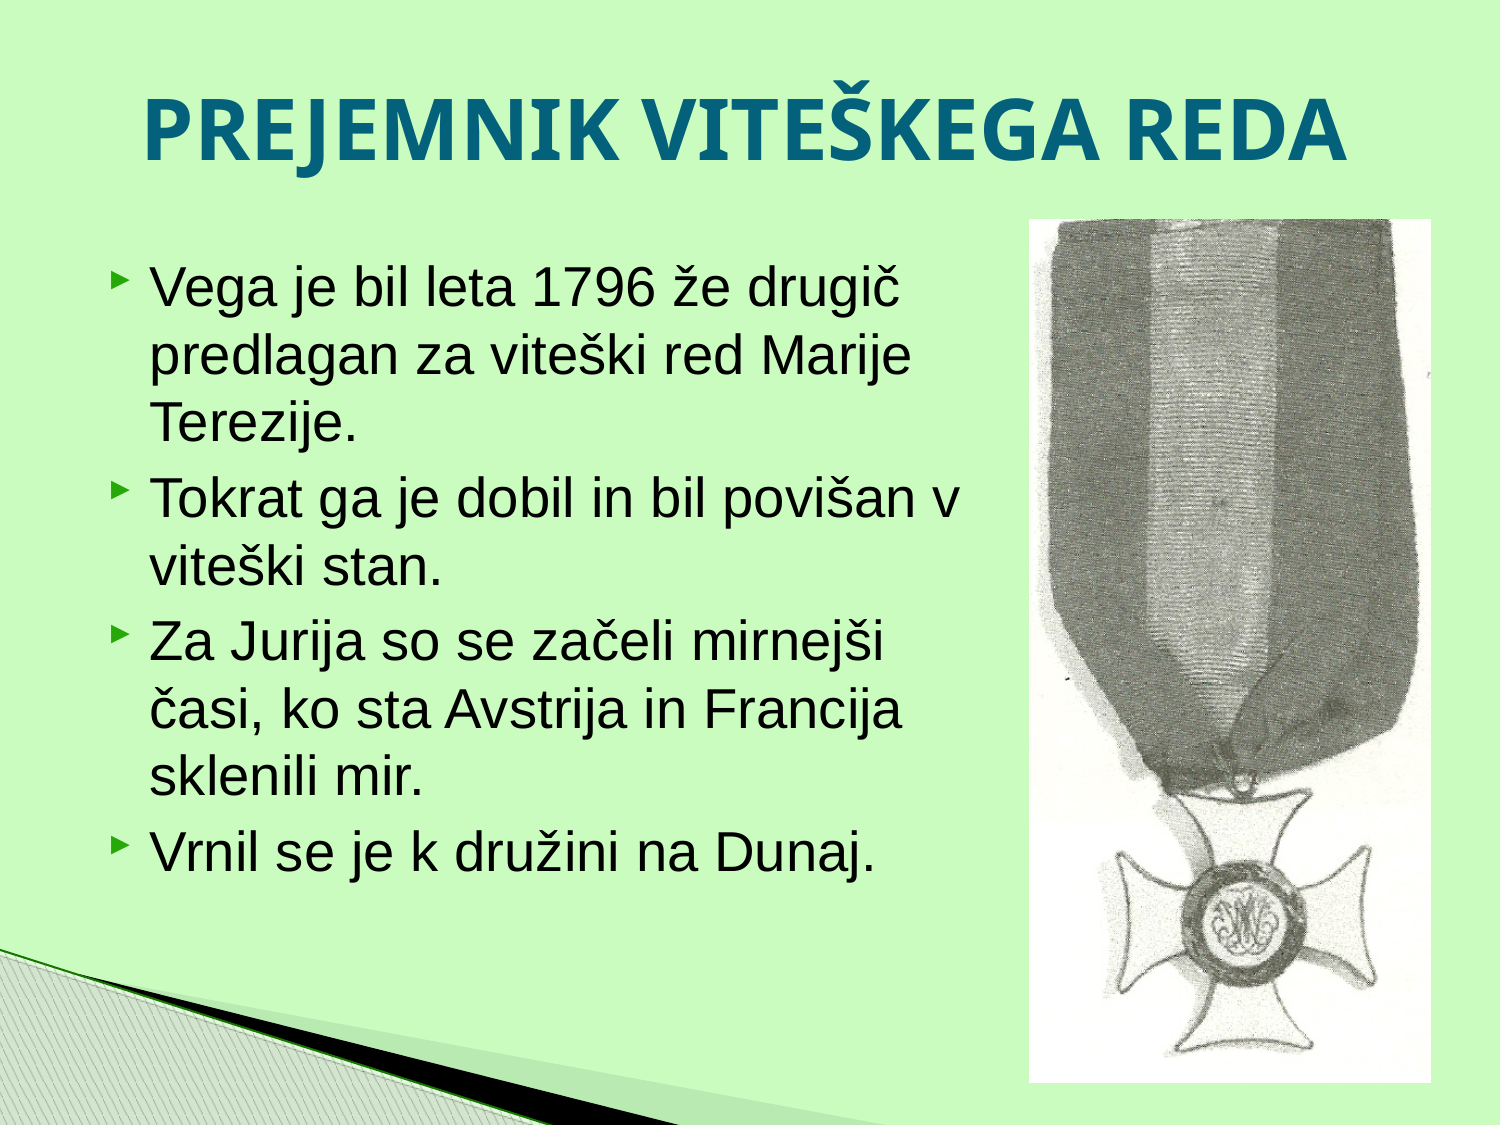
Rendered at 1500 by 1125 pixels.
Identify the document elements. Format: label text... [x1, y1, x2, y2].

title PREJEMNIK VITEŠKEGA REDA [81, 32, 1431, 220]
list Vega je bil leta 1796 že drugič predlagan za viteški red Marije Terezije. Tokrat ga je dobil in bil povišan v viteški stan. Za Jurija so se začeli mirnejši časi, ko sta Avstrija in Francija sklenili mir. Vrnil se je k družini na Dunaj. [75, 242, 999, 986]
picture [1029, 219, 1431, 1083]
